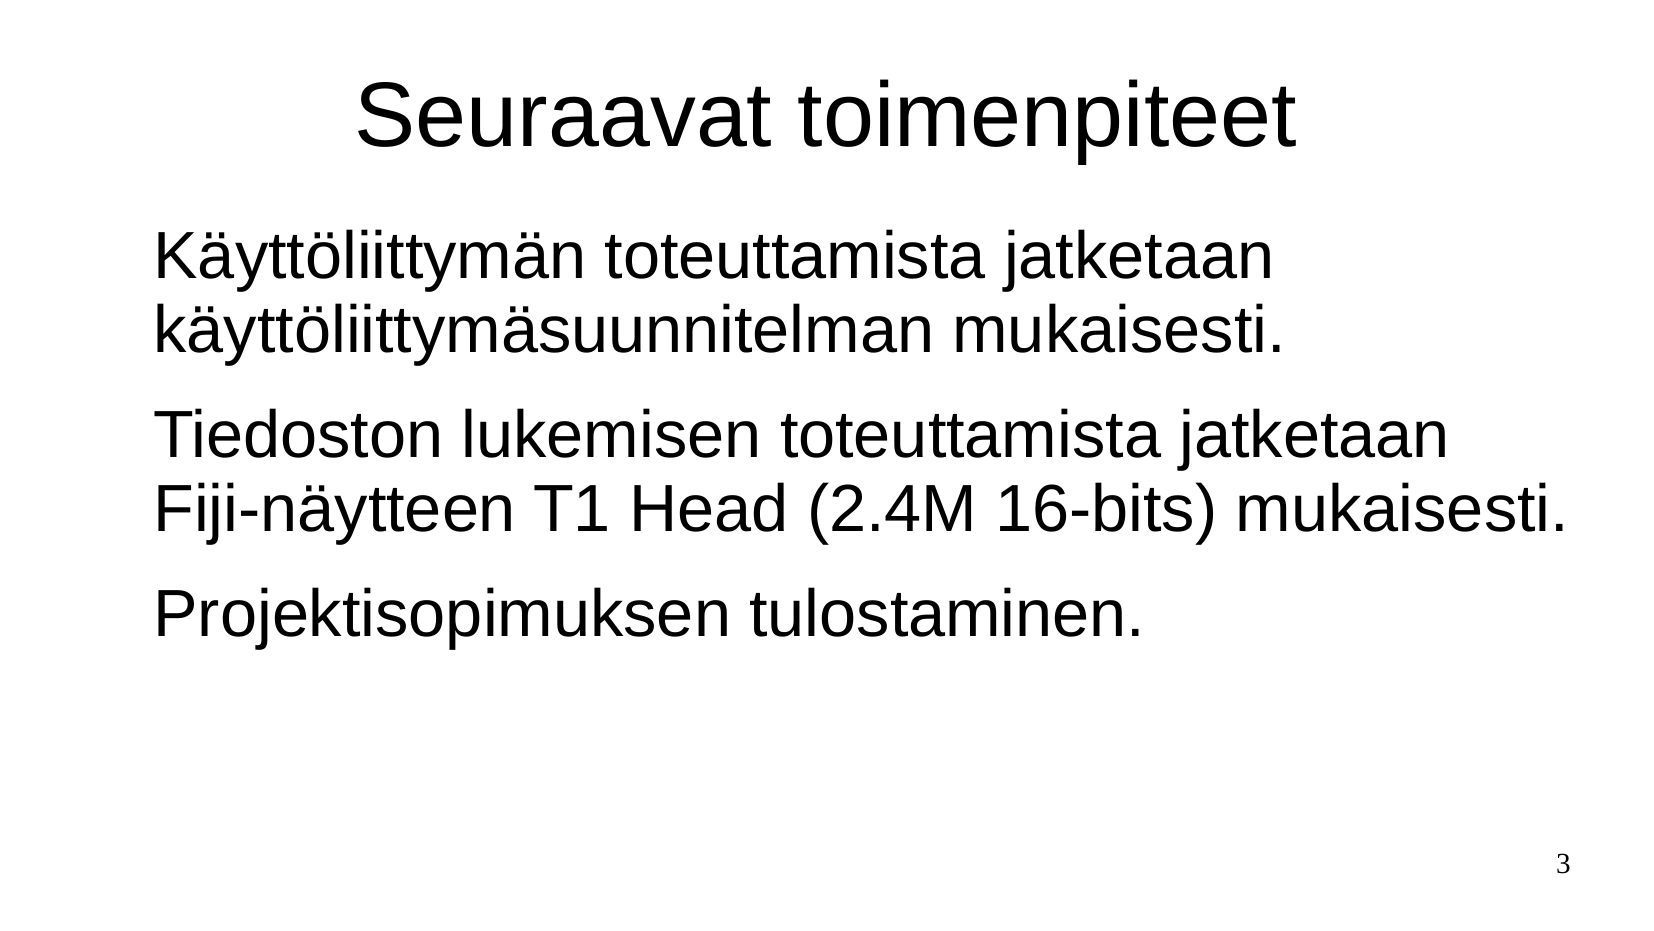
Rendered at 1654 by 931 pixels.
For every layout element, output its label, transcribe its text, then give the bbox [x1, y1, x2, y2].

list Käyttöliittymän toteuttamista jatketaan käyttöliittymäsuunnitelman mukaisesti. Tiedoston lukemisen toteuttamista jatketaan Fiji-näytteen T1 Head (2.4M 16-bits) mukaisesti. Projektisopimuksen tulostaminen. [82, 217, 1571, 758]
title Seuraavat toimenpiteet [82, 37, 1571, 193]
